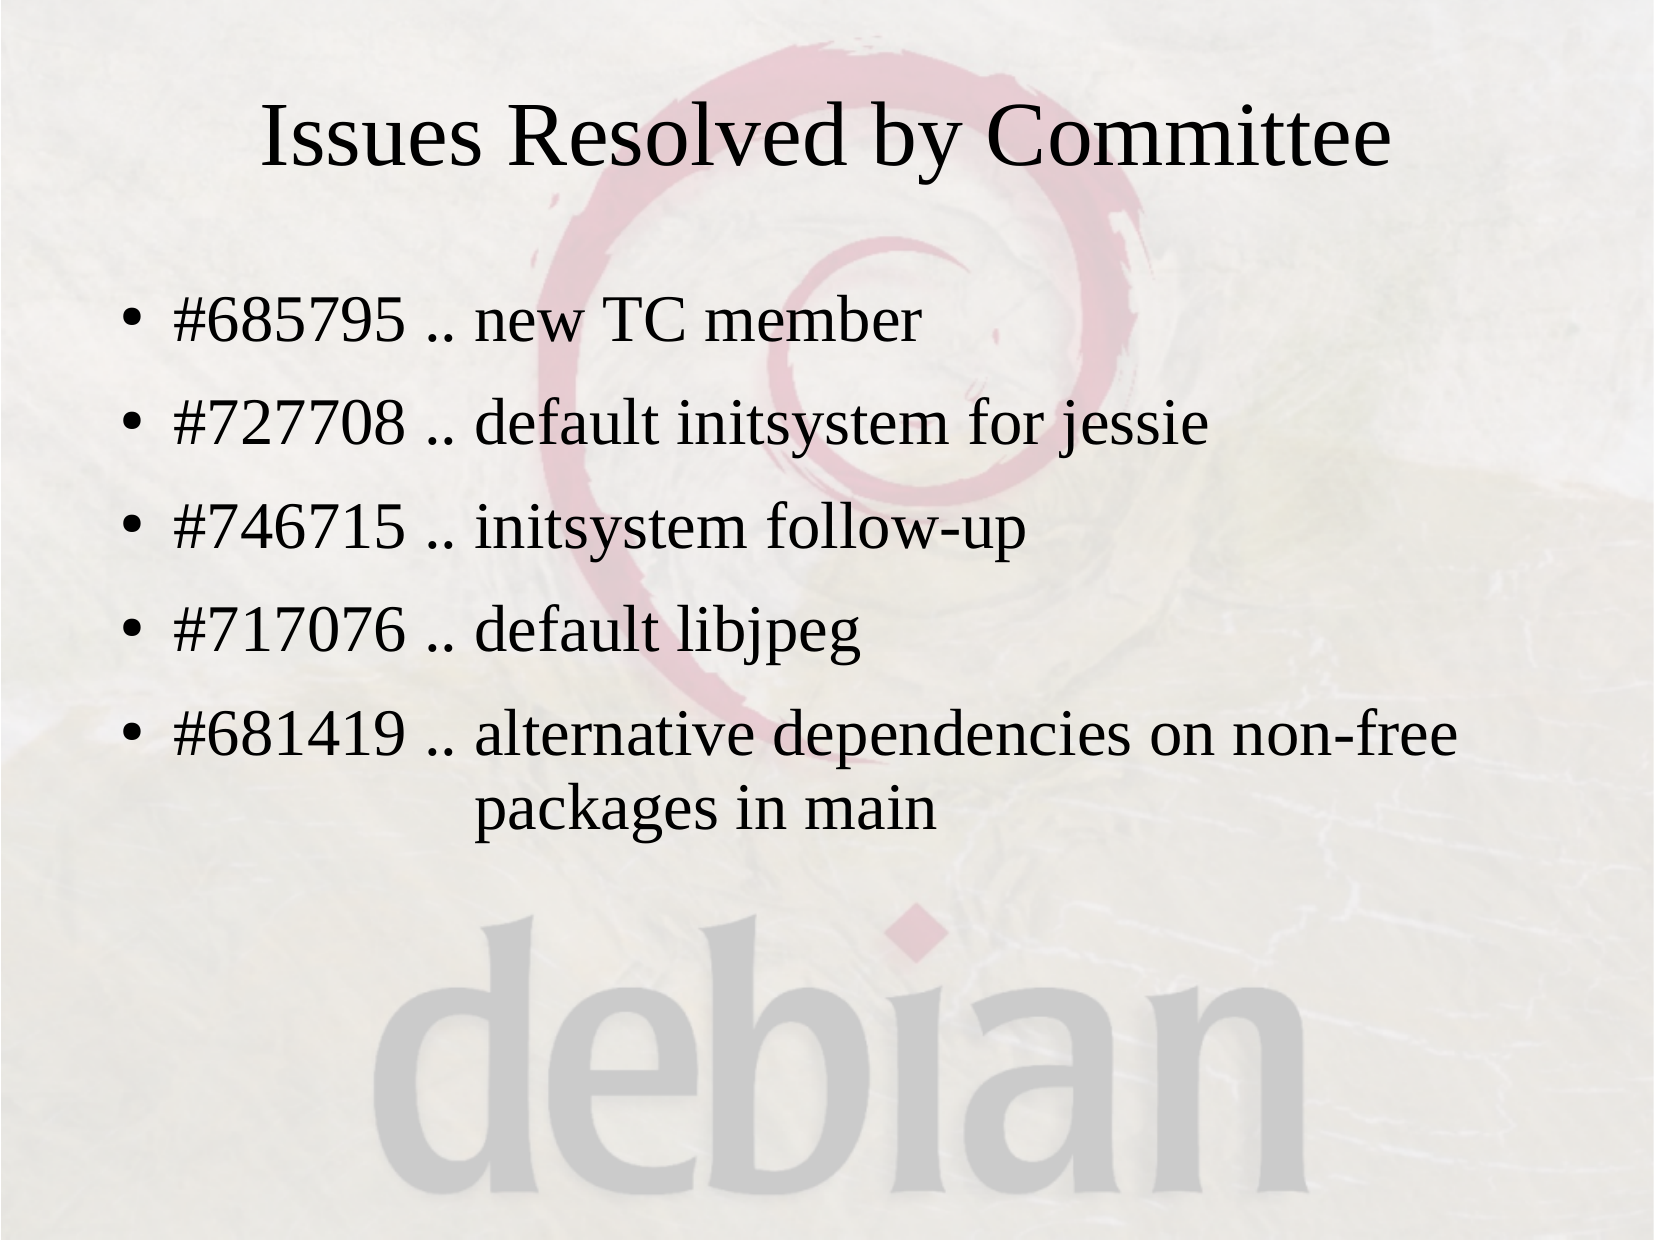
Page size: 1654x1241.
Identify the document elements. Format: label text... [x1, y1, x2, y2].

list #685795 .. new TC member #727708 .. default initsystem for jessie #746715 .. initsystem follow-up #717076 .. default libjpeg #681419 .. alternative dependencies on non-free packages in main [102, 281, 1598, 1122]
title Issues Resolved by Committee [121, 30, 1534, 238]
picture [1, 0, 1654, 1240]
